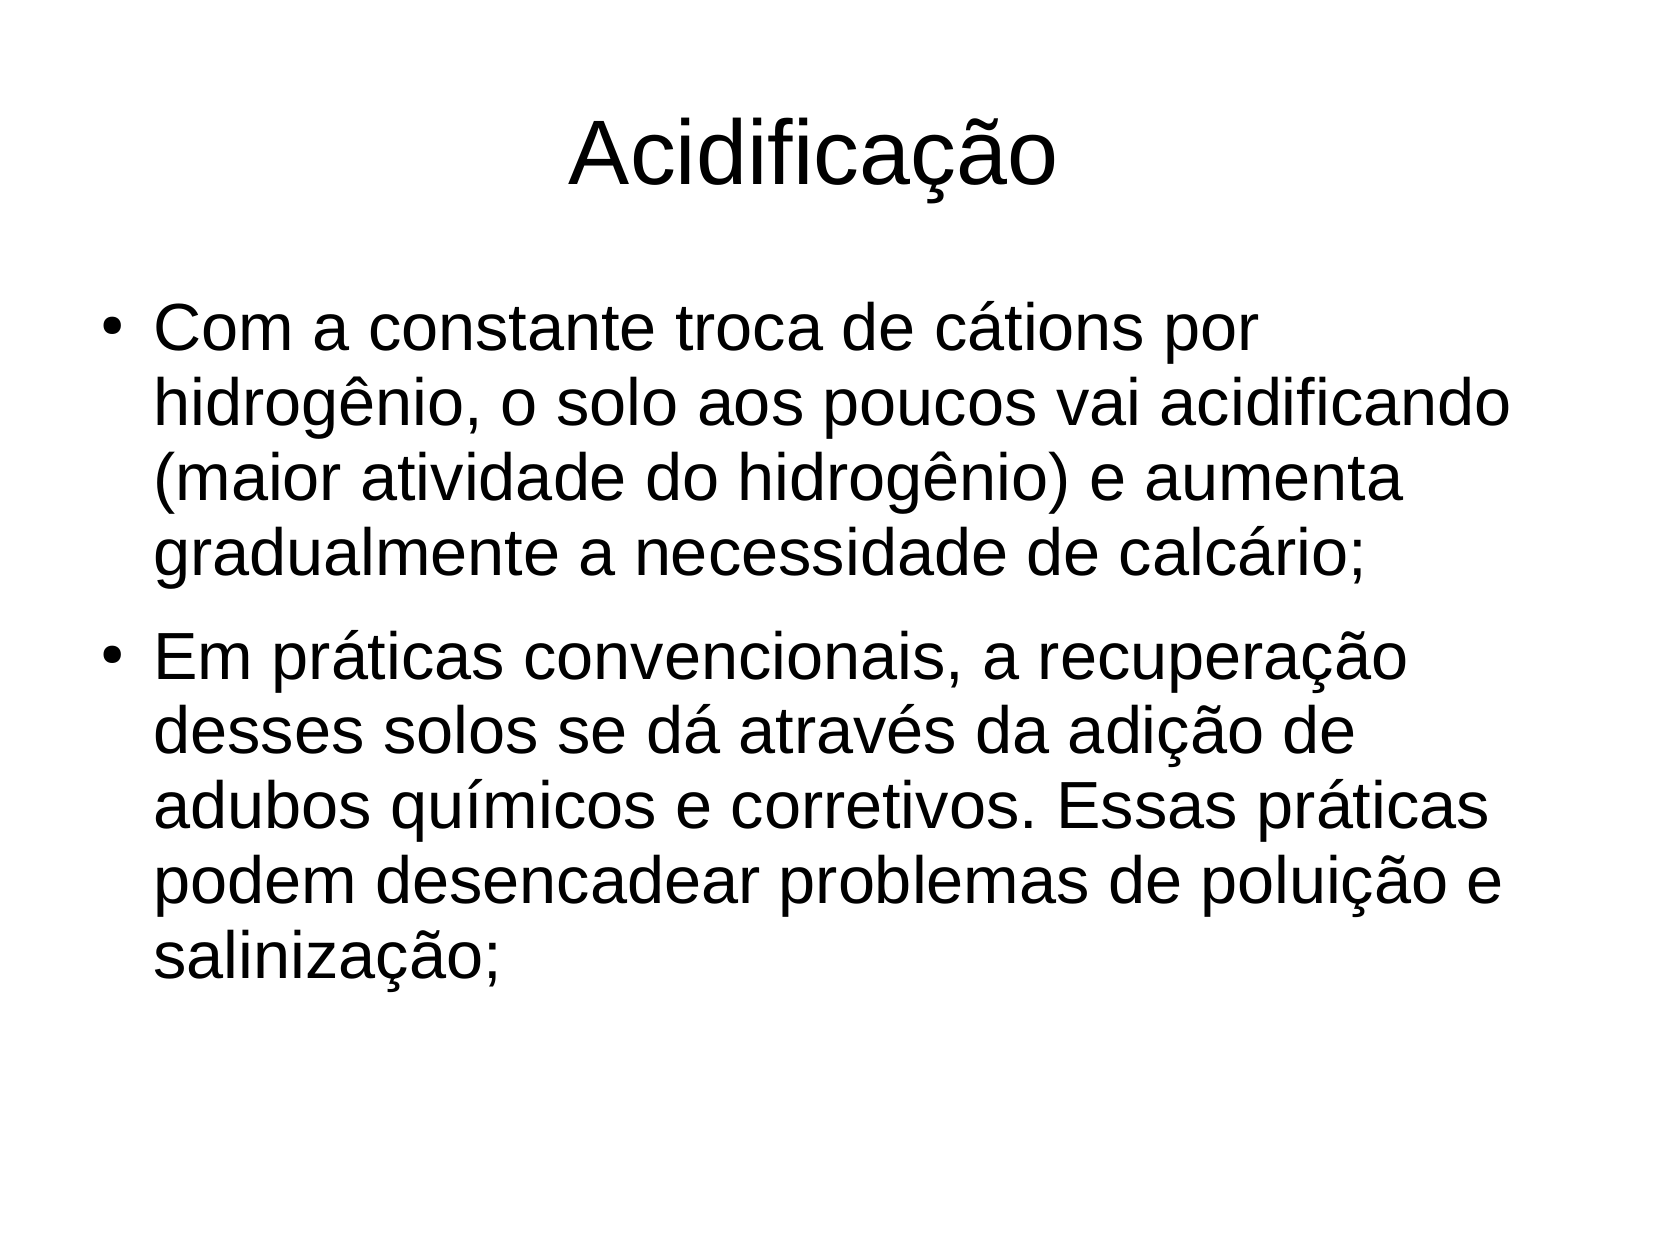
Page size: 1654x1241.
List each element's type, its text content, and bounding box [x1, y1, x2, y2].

list Com a constante troca de cátions por hidrogênio, o solo aos poucos vai acidificando (maior atividade do hidrogênio) e aumenta gradualmente a necessidade de calcário; Em práticas convencionais, a recuperação desses solos se dá através da adição de adubos químicos e corretivos. Essas práticas podem desencadear problemas de poluição e salinização; [82, 290, 1571, 1010]
title Acidificação [82, 49, 1571, 257]
